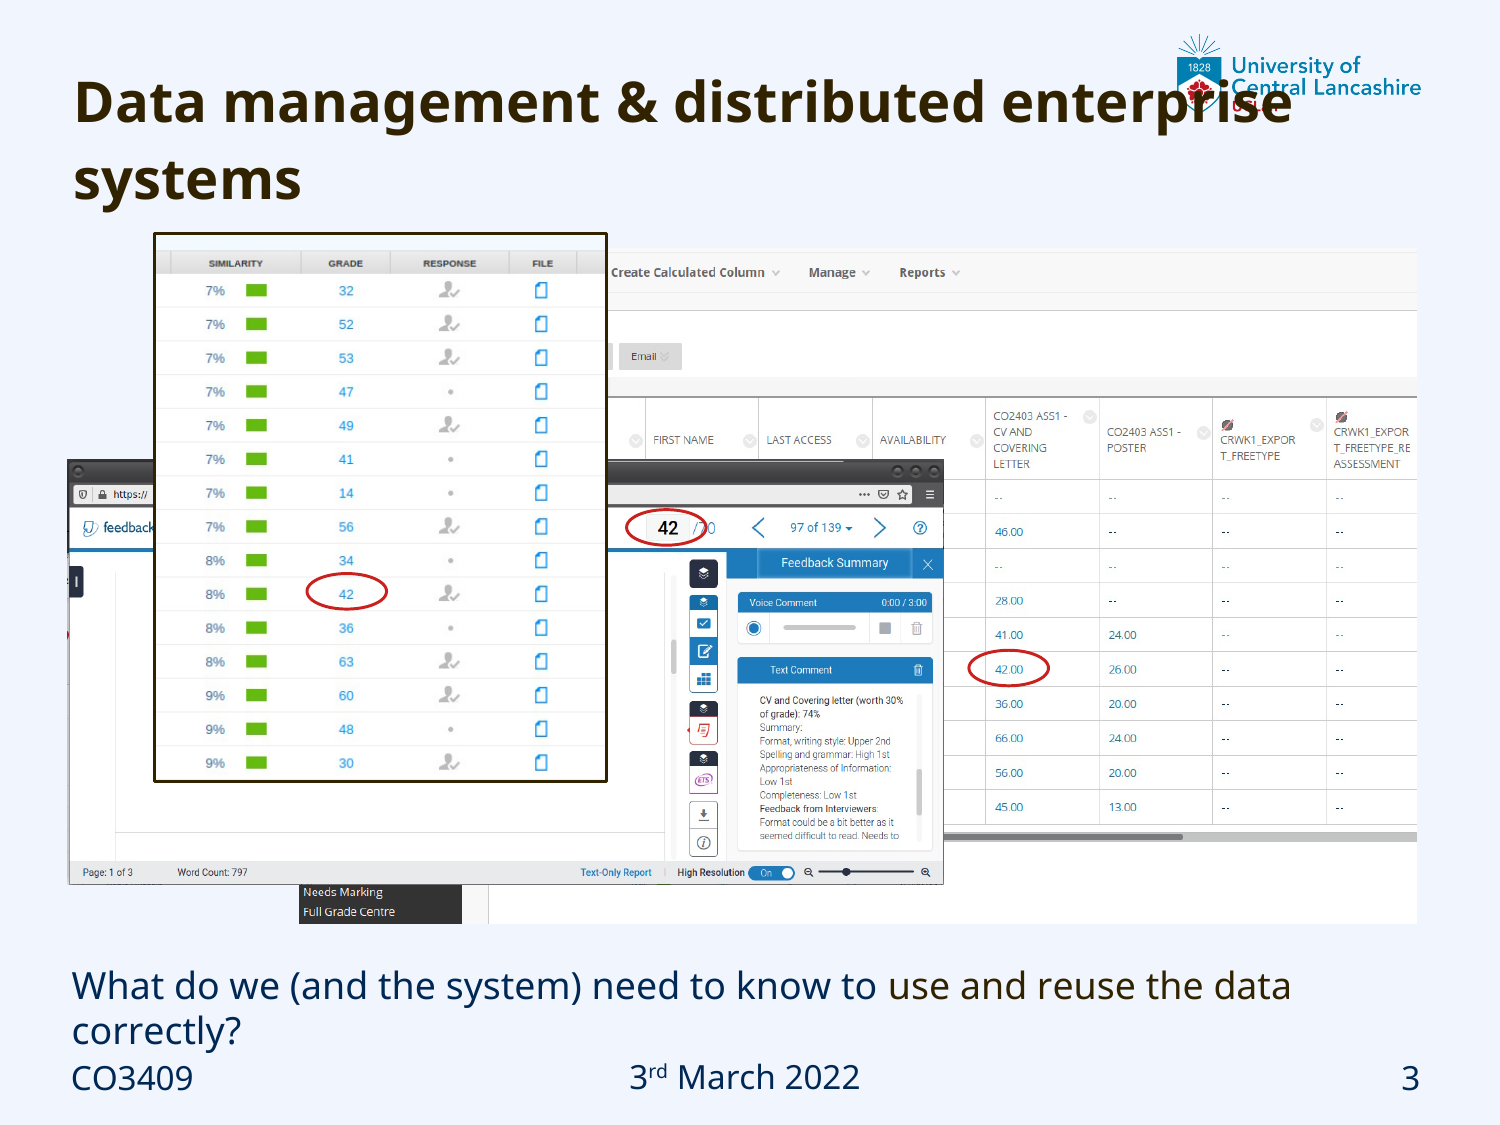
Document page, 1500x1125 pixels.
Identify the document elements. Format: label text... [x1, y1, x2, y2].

title Data management & distributed enterprise systems [58, 93, 1475, 186]
text_box What do we (and the system) need to know to use and reuse the data correctly? [56, 955, 1472, 1015]
picture [67, 248, 1417, 924]
picture [155, 235, 606, 781]
picture [1177, 34, 1421, 93]
